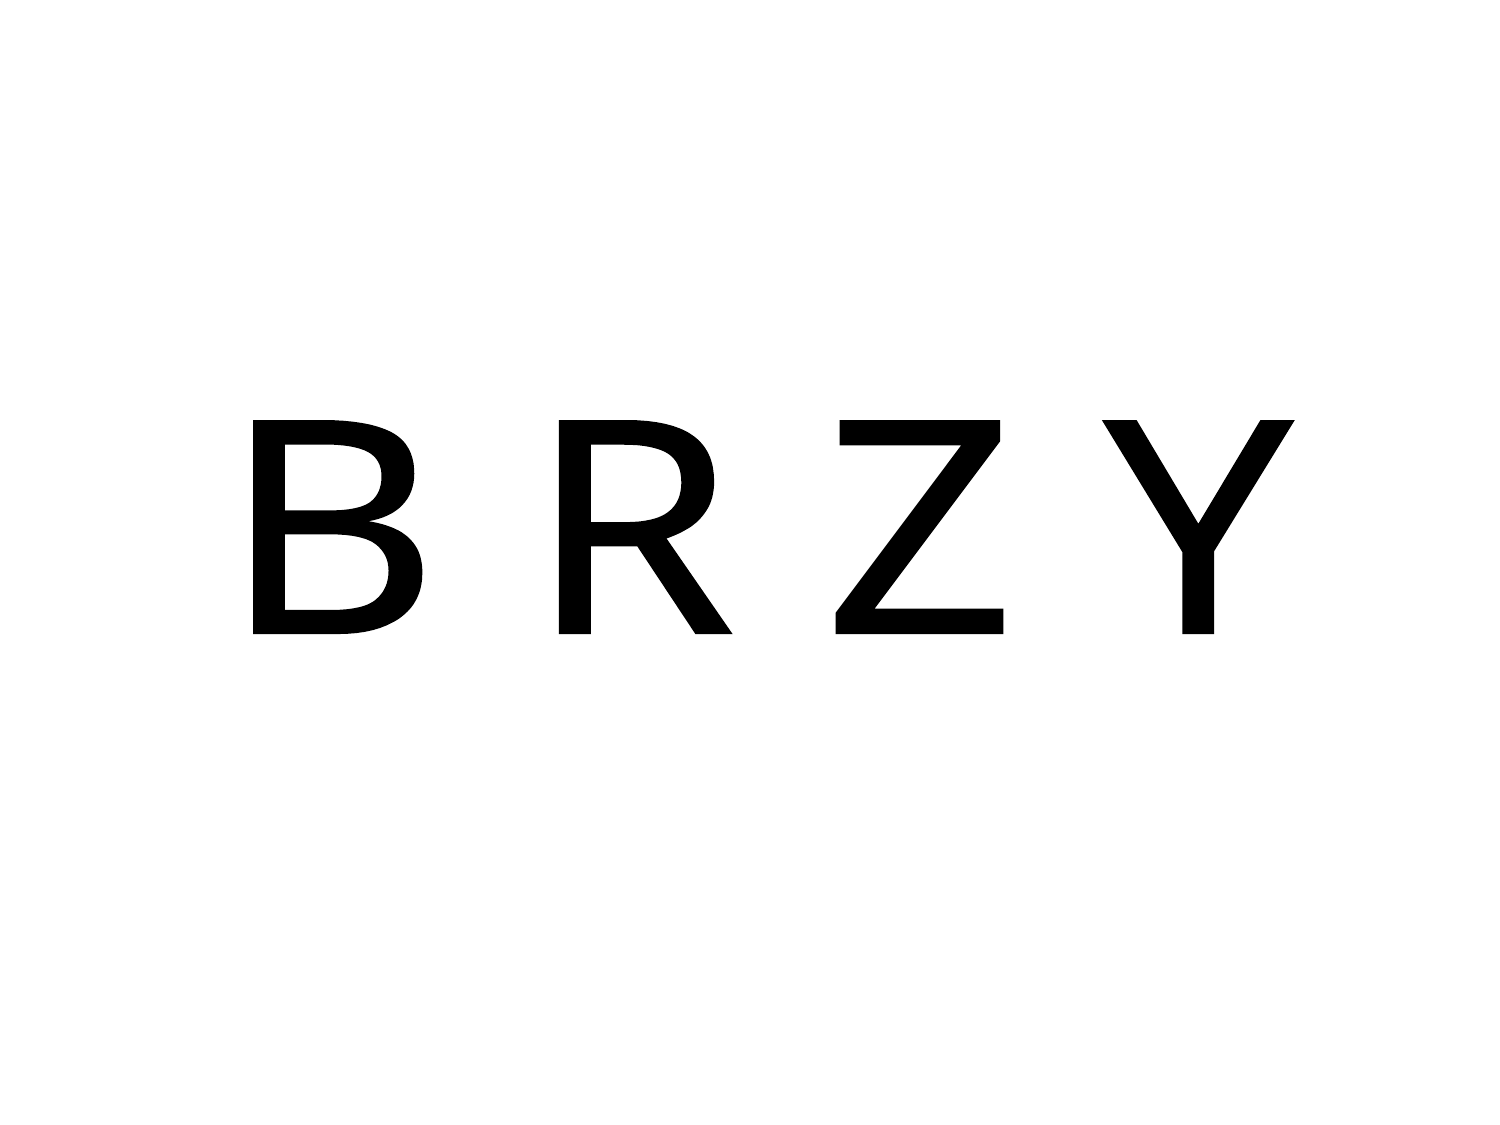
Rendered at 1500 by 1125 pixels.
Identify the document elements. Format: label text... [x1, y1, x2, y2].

text_box B R Z Y [1103, 420, 1294, 634]
text_box B R Z Y [559, 420, 732, 634]
text_box B R Z Y [836, 420, 1003, 634]
text_box B R Z Y [253, 420, 422, 634]
